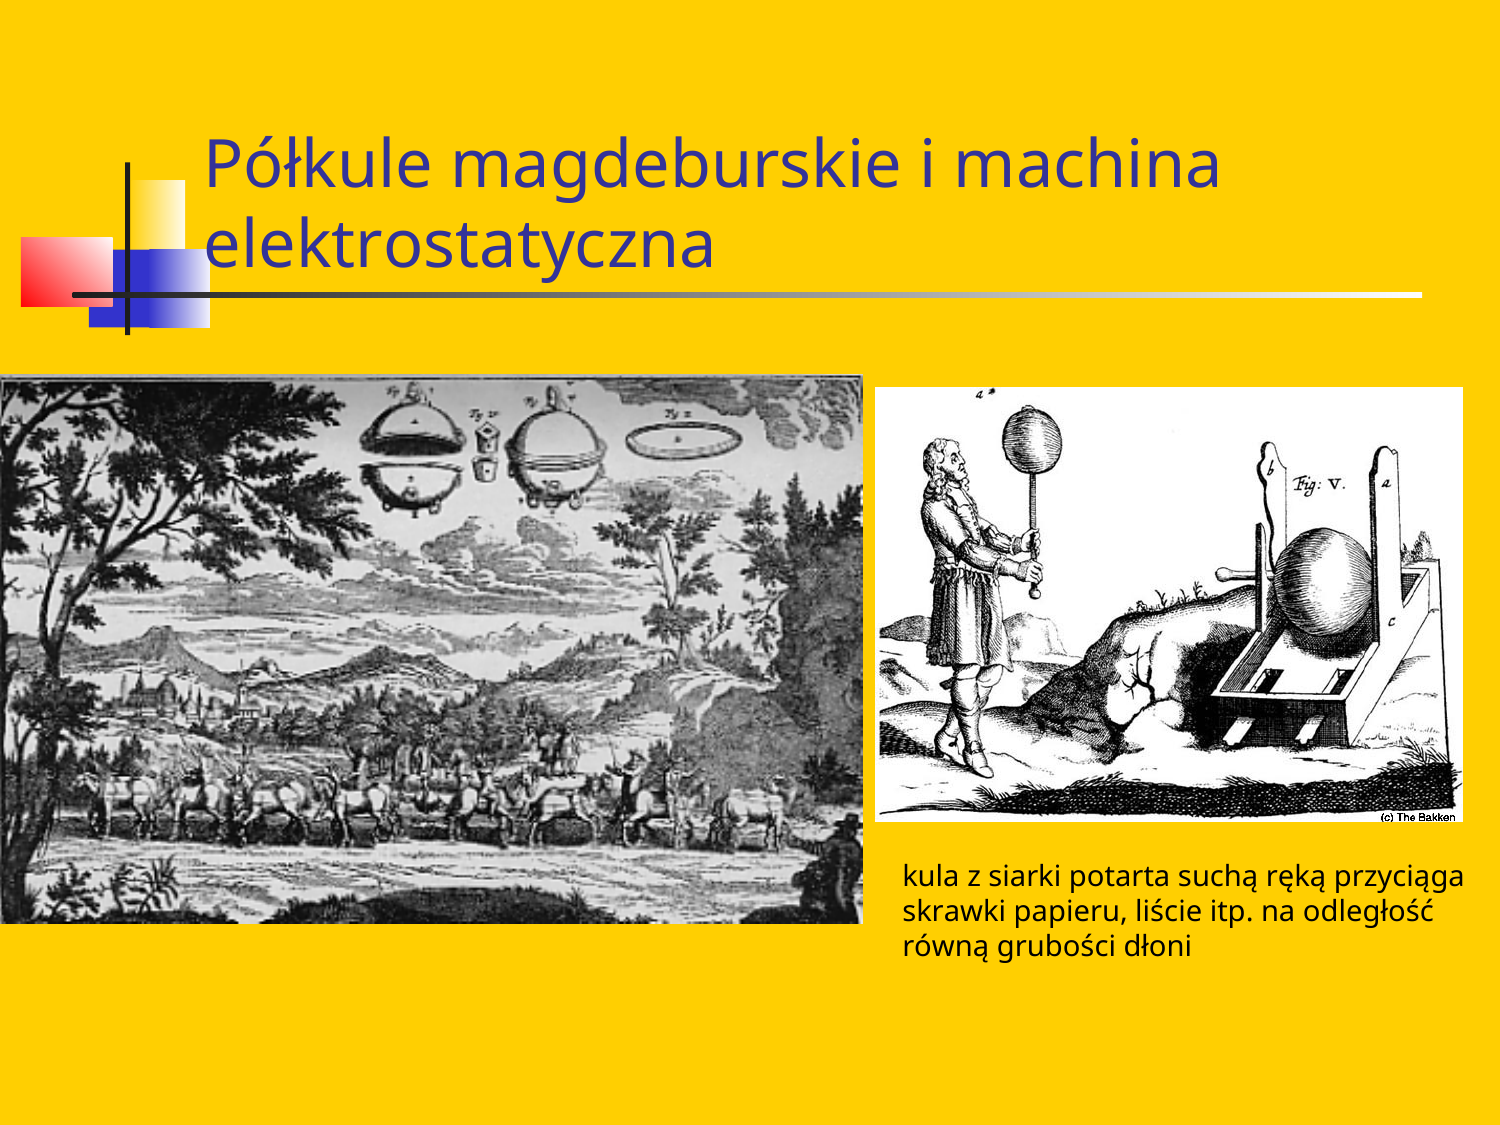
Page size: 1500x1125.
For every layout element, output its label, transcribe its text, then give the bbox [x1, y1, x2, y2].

title Półkule magdeburskie i machina elektrostatyczna [188, 101, 1468, 289]
picture [875, 387, 1463, 822]
picture [0, 374, 863, 924]
text_box kula z siarki potarta suchą ręką przyciąga skrawki papieru, liście itp. na odległość równą grubości dłoni [887, 849, 1500, 971]
